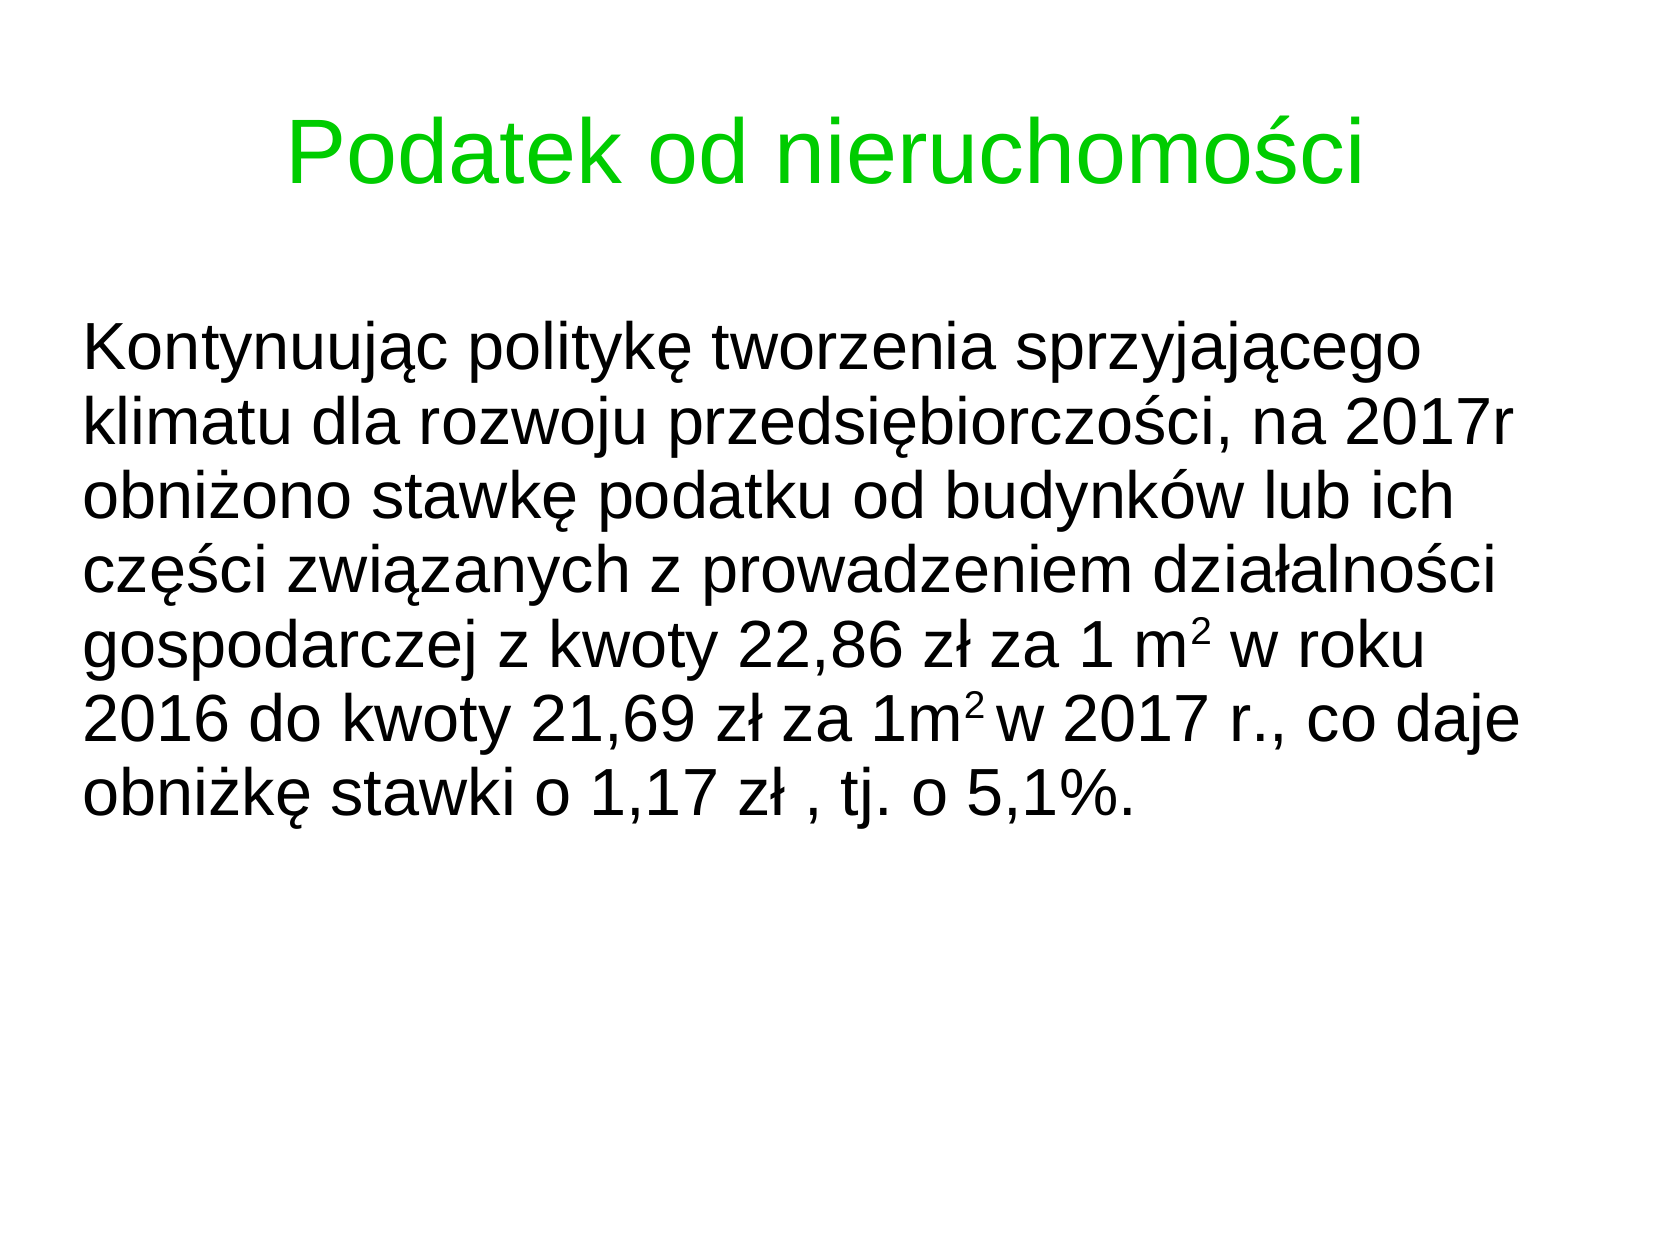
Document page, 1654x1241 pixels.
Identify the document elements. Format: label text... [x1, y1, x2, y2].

list Kontynuując politykę tworzenia sprzyjającego klimatu dla rozwoju przedsiębiorczości, na 2017r obniżono stawkę podatku od budynków lub ich części związanych z prowadzeniem działalności gospodarczej z kwoty 22,86 zł za 1 m2 w roku 2016 do kwoty 21,69 zł za 1m2 w 2017 r., co daje obniżkę stawki o 1,17 zł , tj. o 5,1%. [82, 305, 1571, 935]
title Podatek od nieruchomości [82, 49, 1571, 257]
